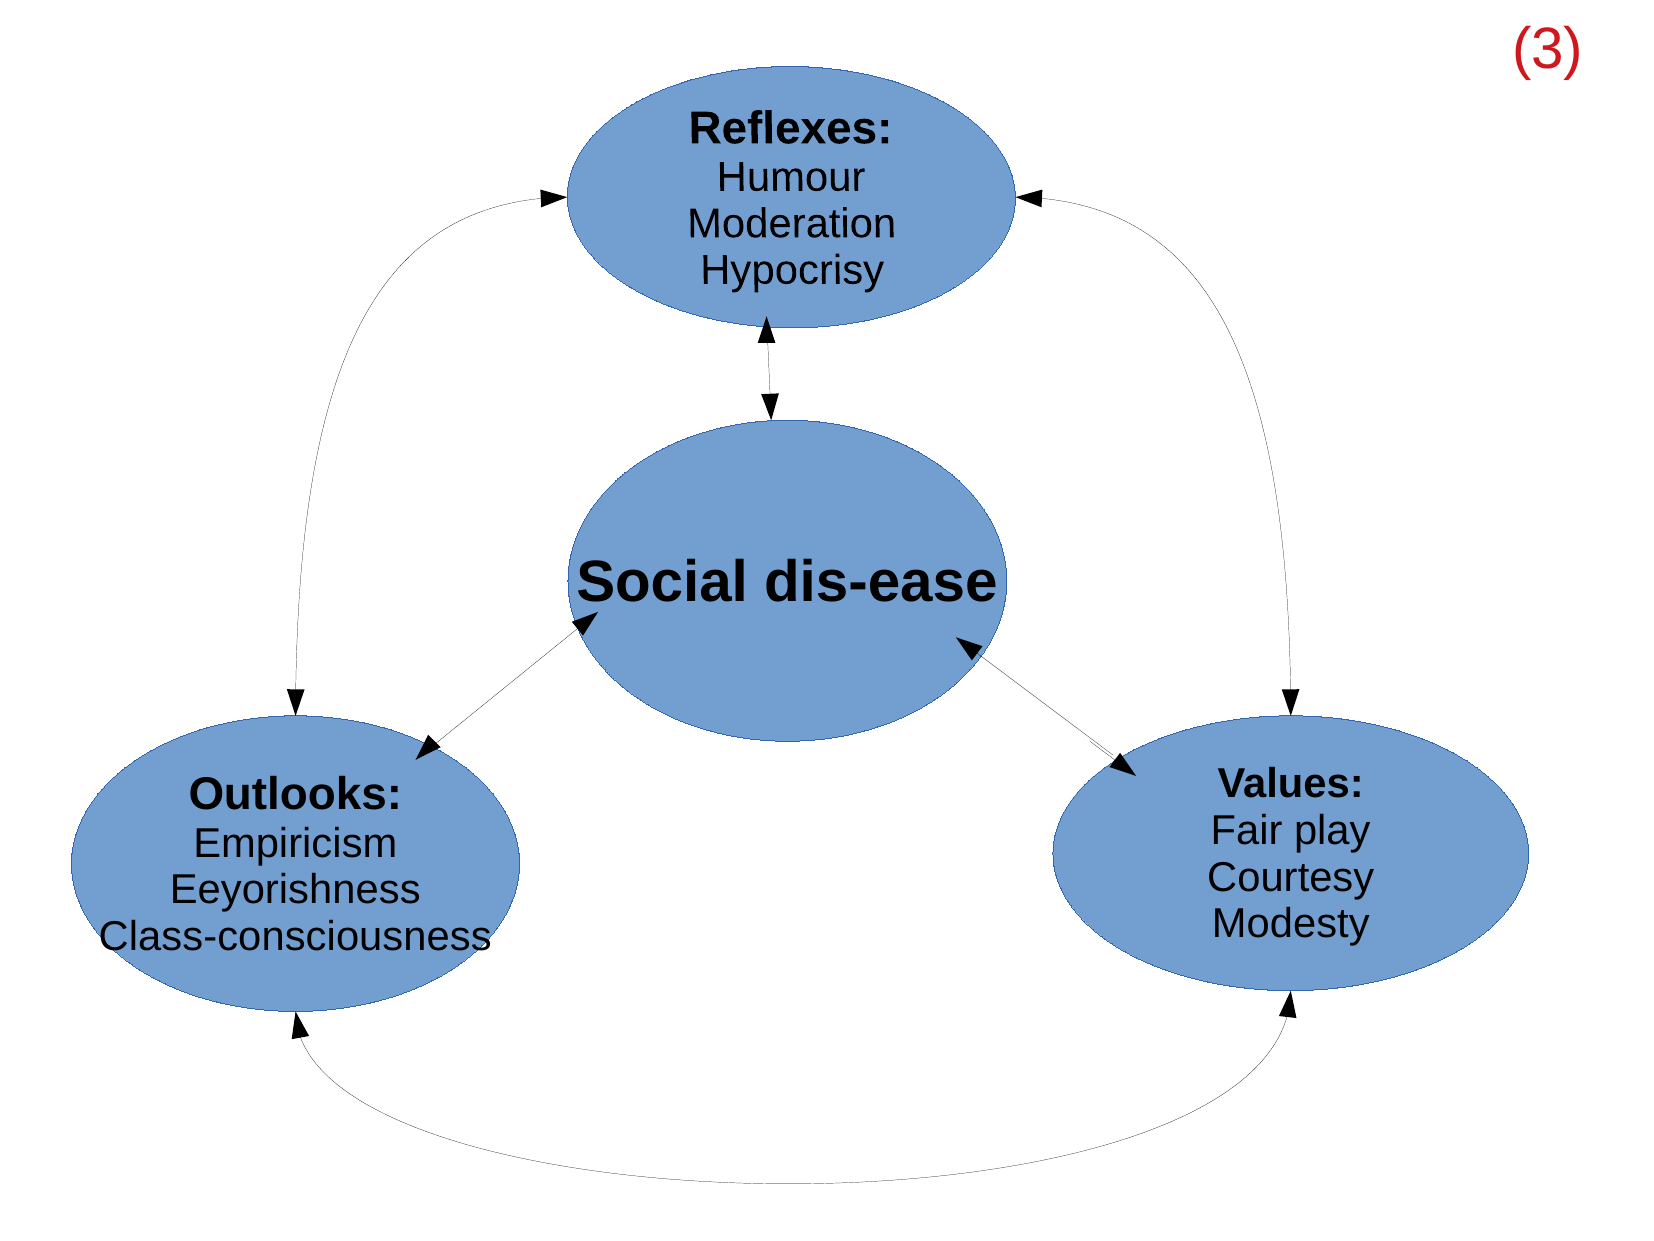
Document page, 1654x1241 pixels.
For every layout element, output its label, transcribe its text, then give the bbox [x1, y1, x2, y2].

text_box Outlooks: Empiricism Eeyorishness Class-consciousness [71, 715, 520, 1012]
title (3) [95, 0, 1584, 152]
text_box Social dis-ease [567, 420, 1007, 742]
text_box Values: Fair play Courtesy Modesty [1052, 715, 1529, 991]
text_box Reflexes: Humour Moderation Hypocrisy [567, 152, 1016, 328]
